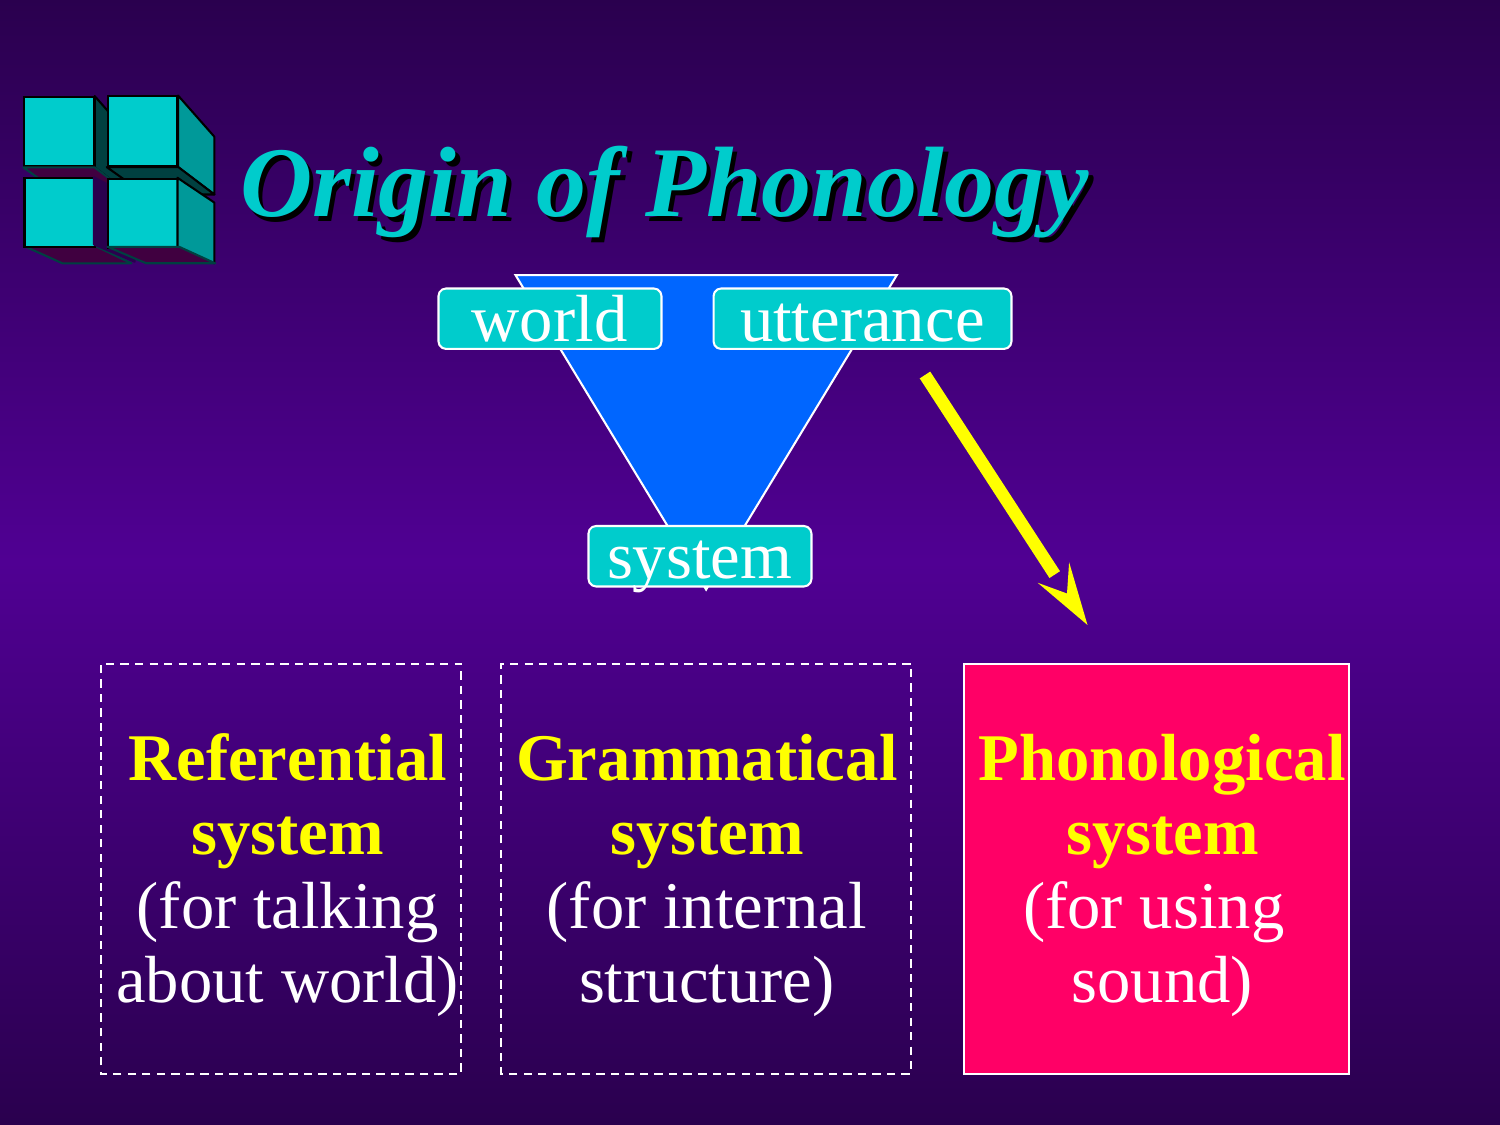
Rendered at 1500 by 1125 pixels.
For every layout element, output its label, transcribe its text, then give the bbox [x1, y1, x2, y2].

text_box Grammatical system (for internal structure) [501, 663, 912, 1074]
title Origin of Phonology [224, 78, 1388, 288]
text_box world [438, 288, 662, 349]
text_box Referential system (for talking about world) [100, 663, 462, 1074]
text_box utterance [713, 288, 1012, 349]
text_box system [588, 526, 812, 587]
text_box [515, 275, 897, 526]
text_box Phonological system (for using sound) [963, 663, 1349, 1074]
